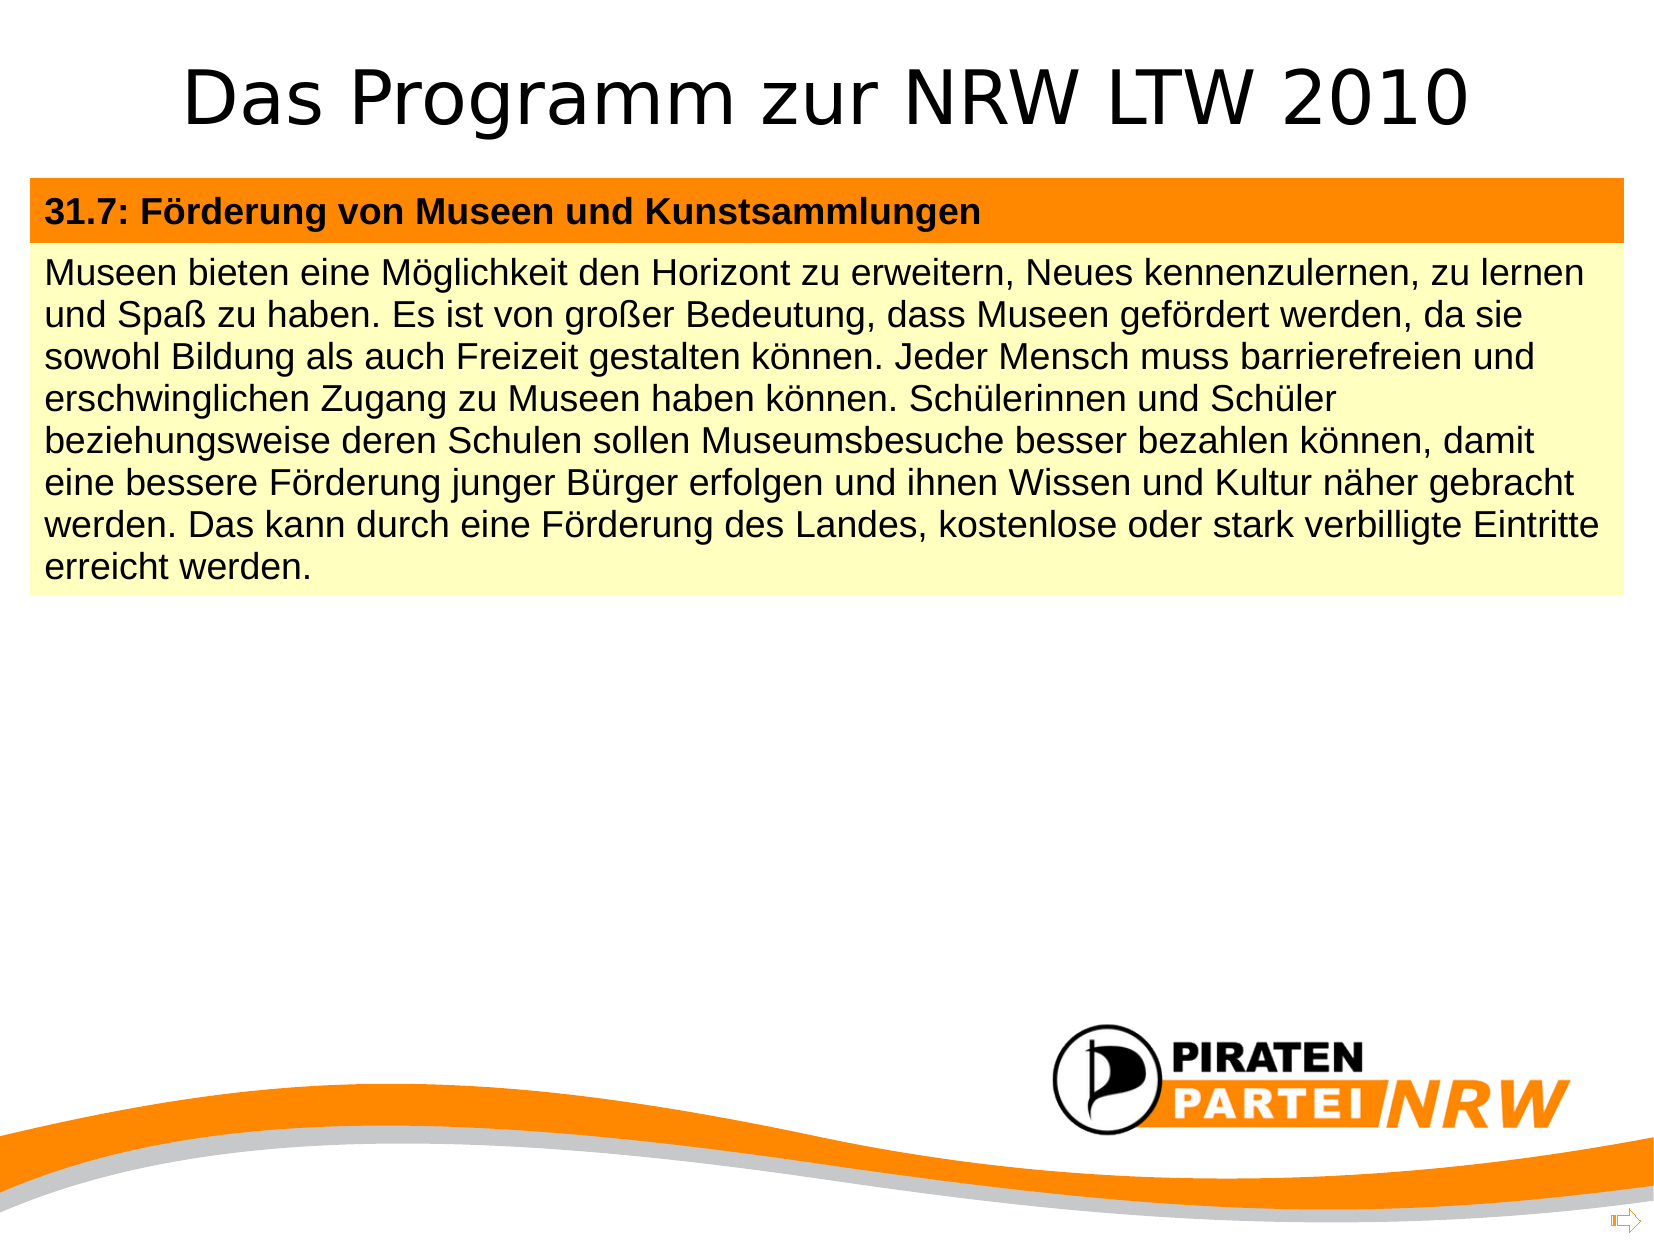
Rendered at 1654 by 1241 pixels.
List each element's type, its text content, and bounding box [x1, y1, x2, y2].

title Das Programm zur NRW LTW 2010 [82, 54, 1571, 143]
table_header 31.7: ﻿Förderung von Museen und Kunstsammlungen [30, 178, 1624, 243]
picture [1045, 1021, 1579, 1140]
table_cell Museen bieten eine Möglichkeit den Horizont zu erweitern, Neues kennenzulernen, zu lernen und Spaß zu haben. Es ist von großer Bedeutung, dass Museen gefördert werden, da sie sowohl Bildung als auch Freizeit gestalten können. Jeder Mensch muss barrierefreien und erschwinglichen Zugang zu Museen haben können. Schülerinnen und Schüler beziehungsweise deren Schulen sollen Museumsbesuche besser bezahlen können, damit eine bessere Förderung junger Bürger erfolgen und ihnen Wissen und Kultur näher gebracht werden. Das kann durch eine Förderung des Landes, kostenlose oder stark verbilligte Eintritte erreicht werden. [30, 244, 1624, 595]
